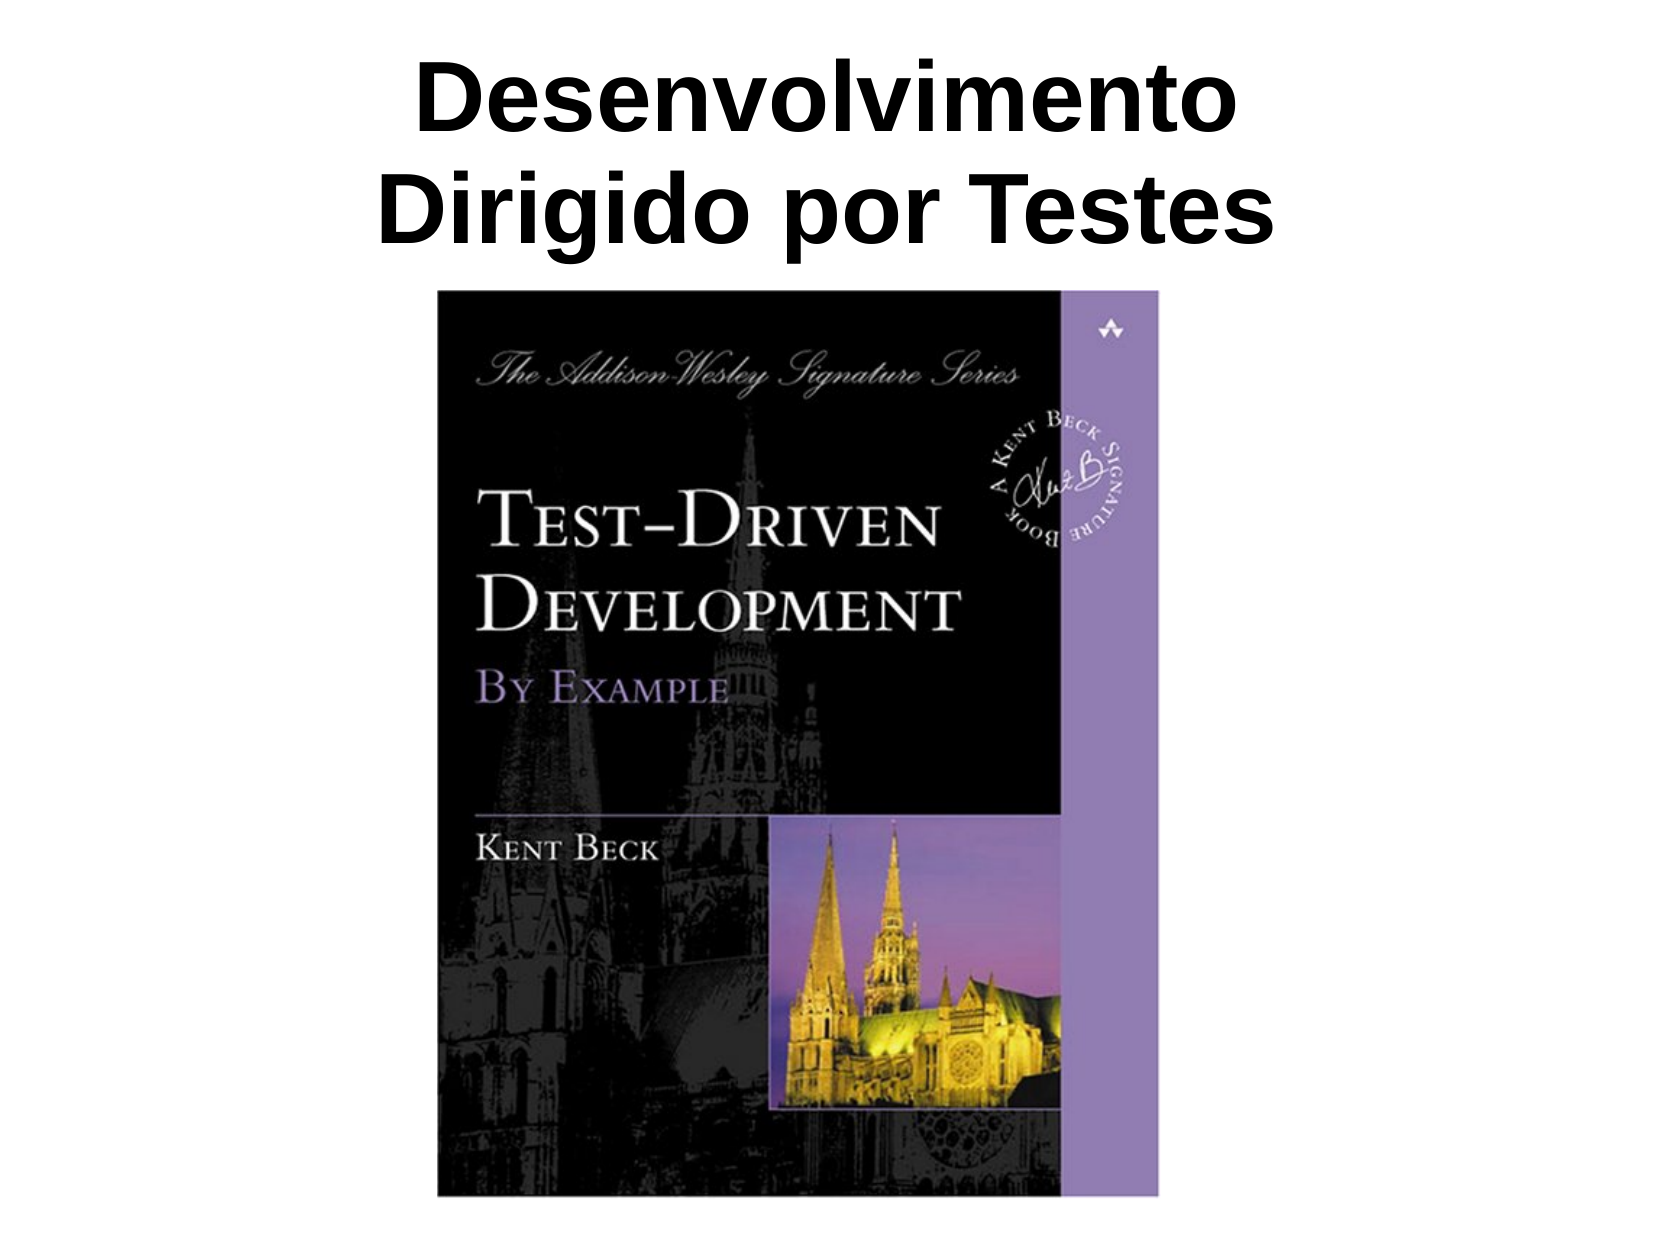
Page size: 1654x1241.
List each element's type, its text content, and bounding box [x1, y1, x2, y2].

title Desenvolvimento Dirigido por Testes [82, 41, 1571, 265]
picture [437, 290, 1161, 1199]
